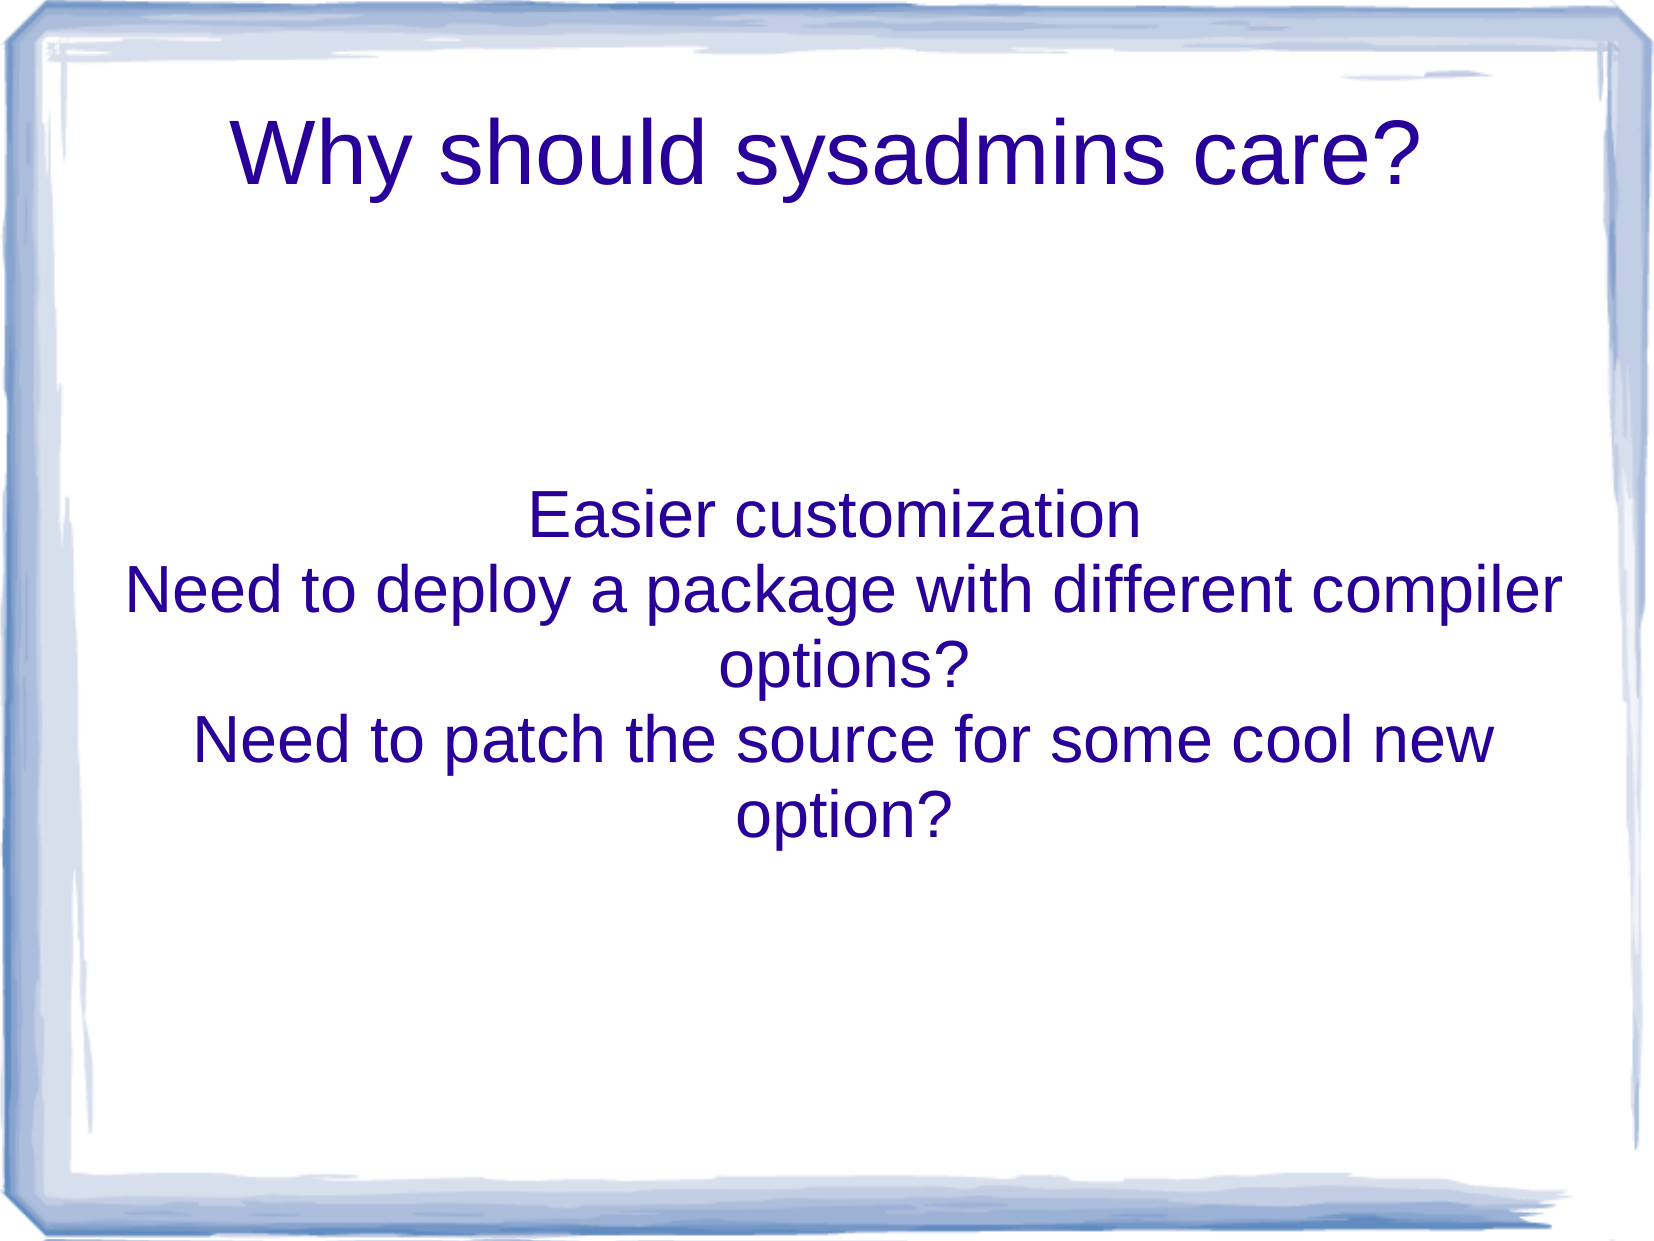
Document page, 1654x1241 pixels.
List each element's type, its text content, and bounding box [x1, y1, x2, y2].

title Why should sysadmins care? [82, 56, 1571, 250]
picture [0, 0, 1654, 1241]
subtitle Easier customization Need to deploy a package with different compiler options? Need to patch the source for some cool new option? [118, 332, 1571, 997]
